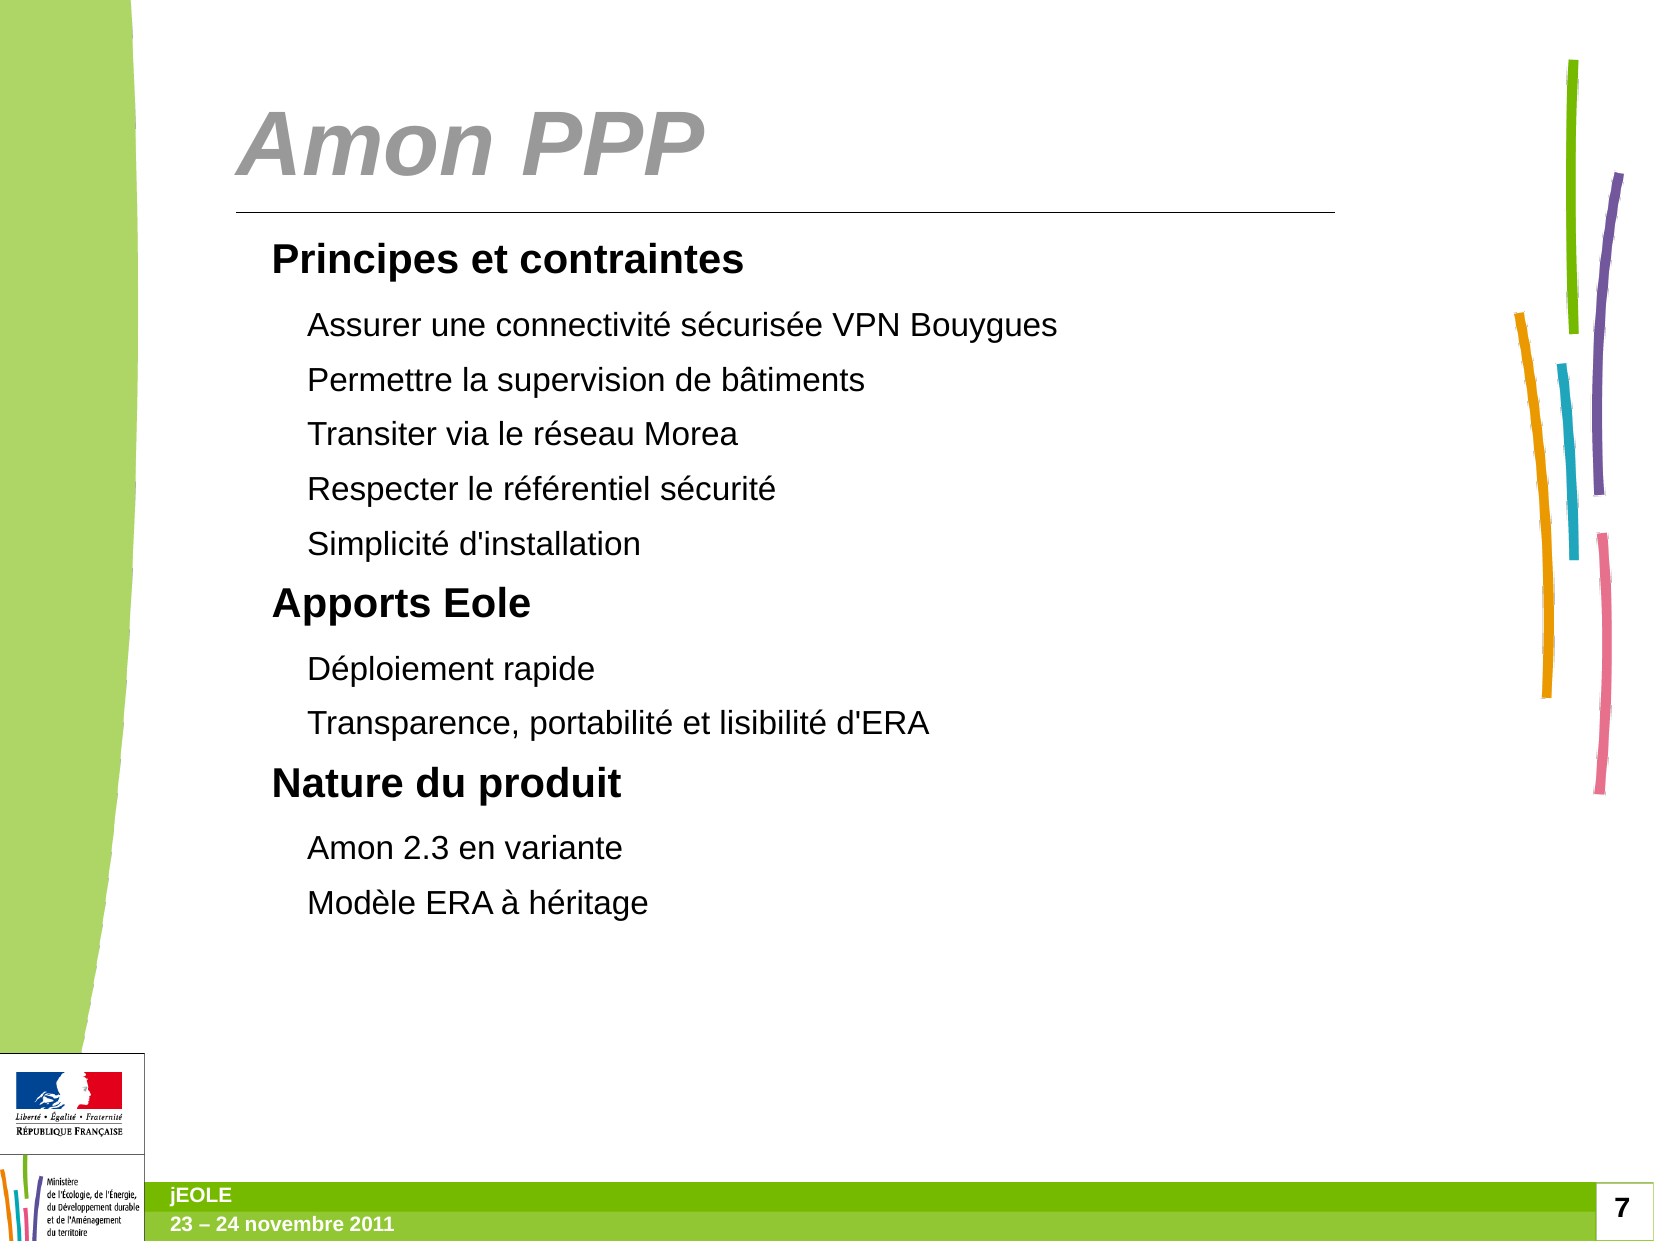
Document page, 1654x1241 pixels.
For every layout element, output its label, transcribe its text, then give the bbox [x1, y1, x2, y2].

list Principes et contraintes Assurer une connectivité sécurisée VPN Bouygues Permettre la supervision de bâtiments Transiter via le réseau Morea Respecter le référentiel sécurité Simplicité d'installation Apports Eole Déploiement rapide Transparence, portabilité et lisibilité d'ERA Nature du produit Amon 2.3 en variante Modèle ERA à héritage [236, 236, 1506, 1108]
title Amon PPP [236, 69, 1536, 218]
picture [0, 0, 1654, 1241]
